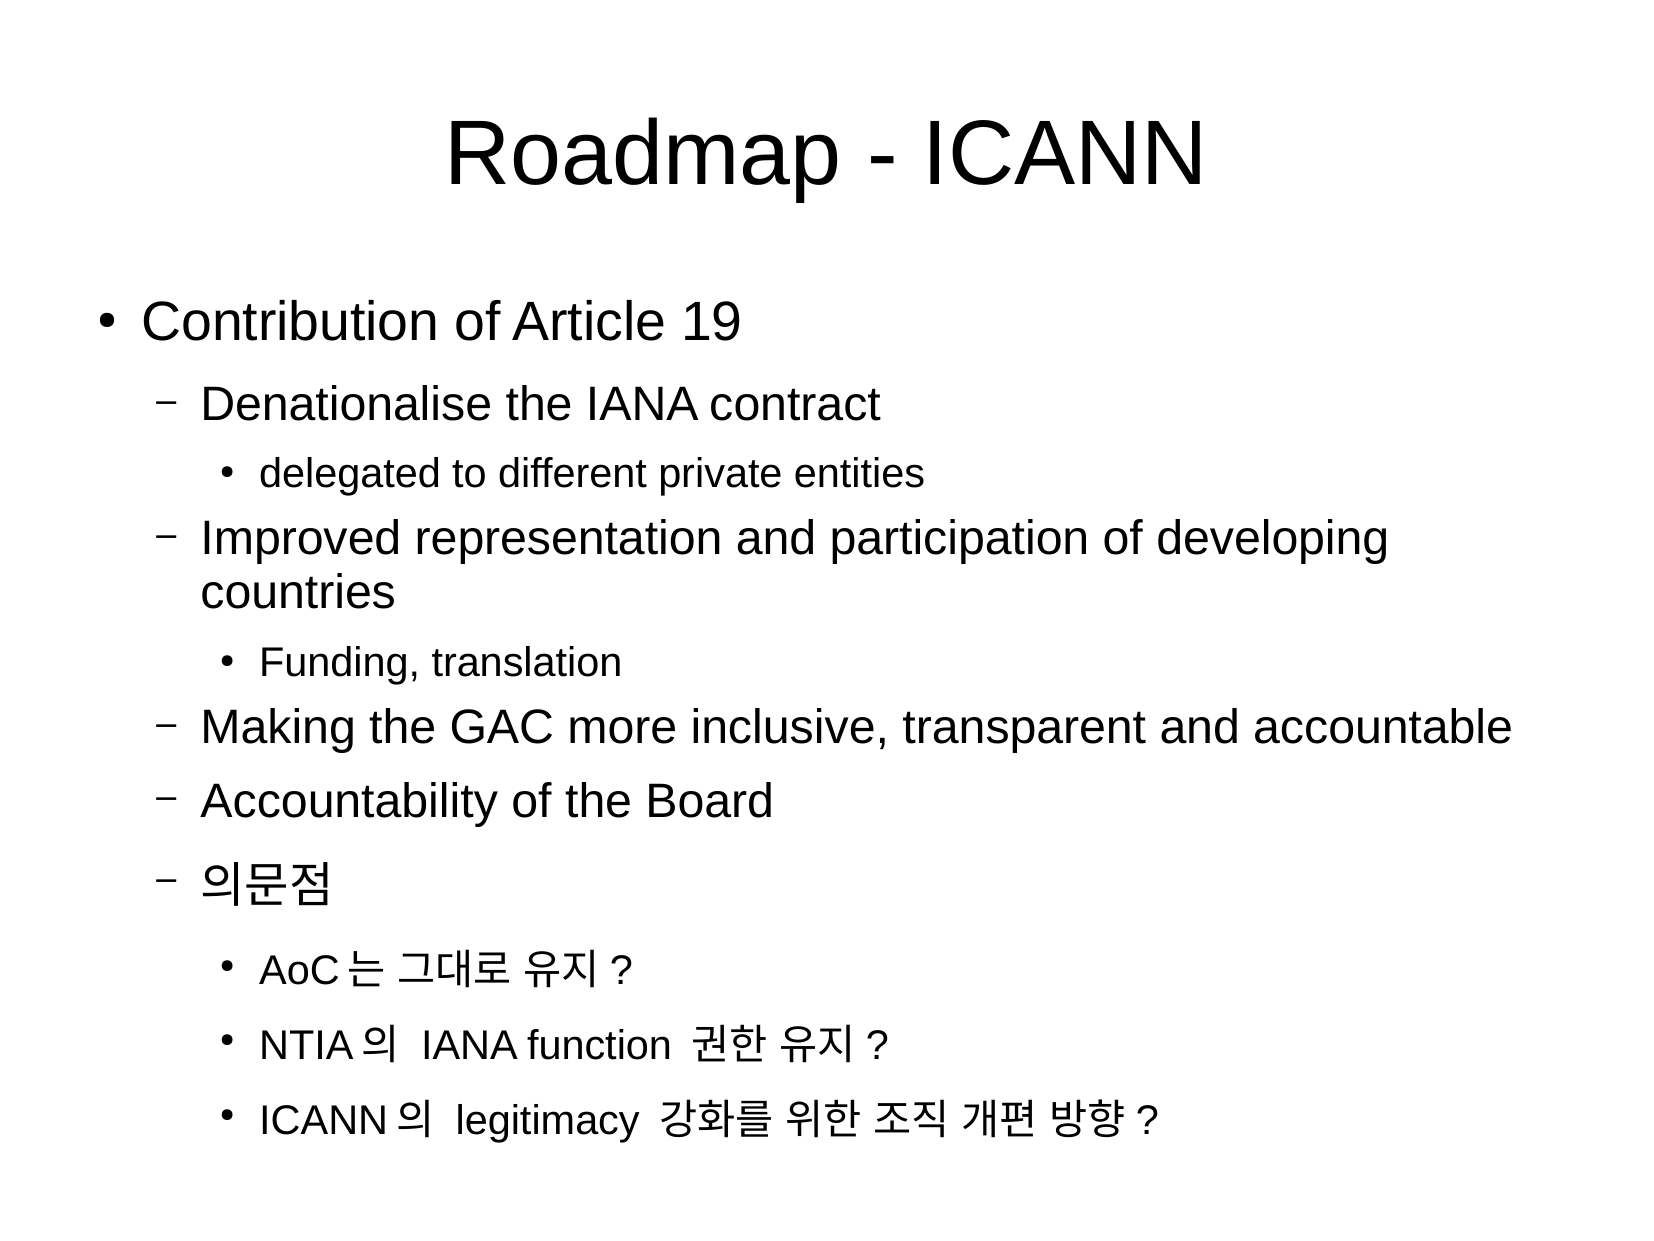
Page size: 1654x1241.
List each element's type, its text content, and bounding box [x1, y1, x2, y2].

list Contribution of Article 19 Denationalise the IANA contract delegated to different private entities Improved representation and participation of developing countries Funding, translation Making the GAC more inclusive, transparent and accountable Accountability of the Board 의문점 AoC는 그대로 유지? NTIA의 IANA function 권한 유지? ICANN의 legitimacy 강화를 위한 조직 개편 방향? [82, 290, 1538, 1158]
title Roadmap - ICANN [82, 49, 1571, 257]
